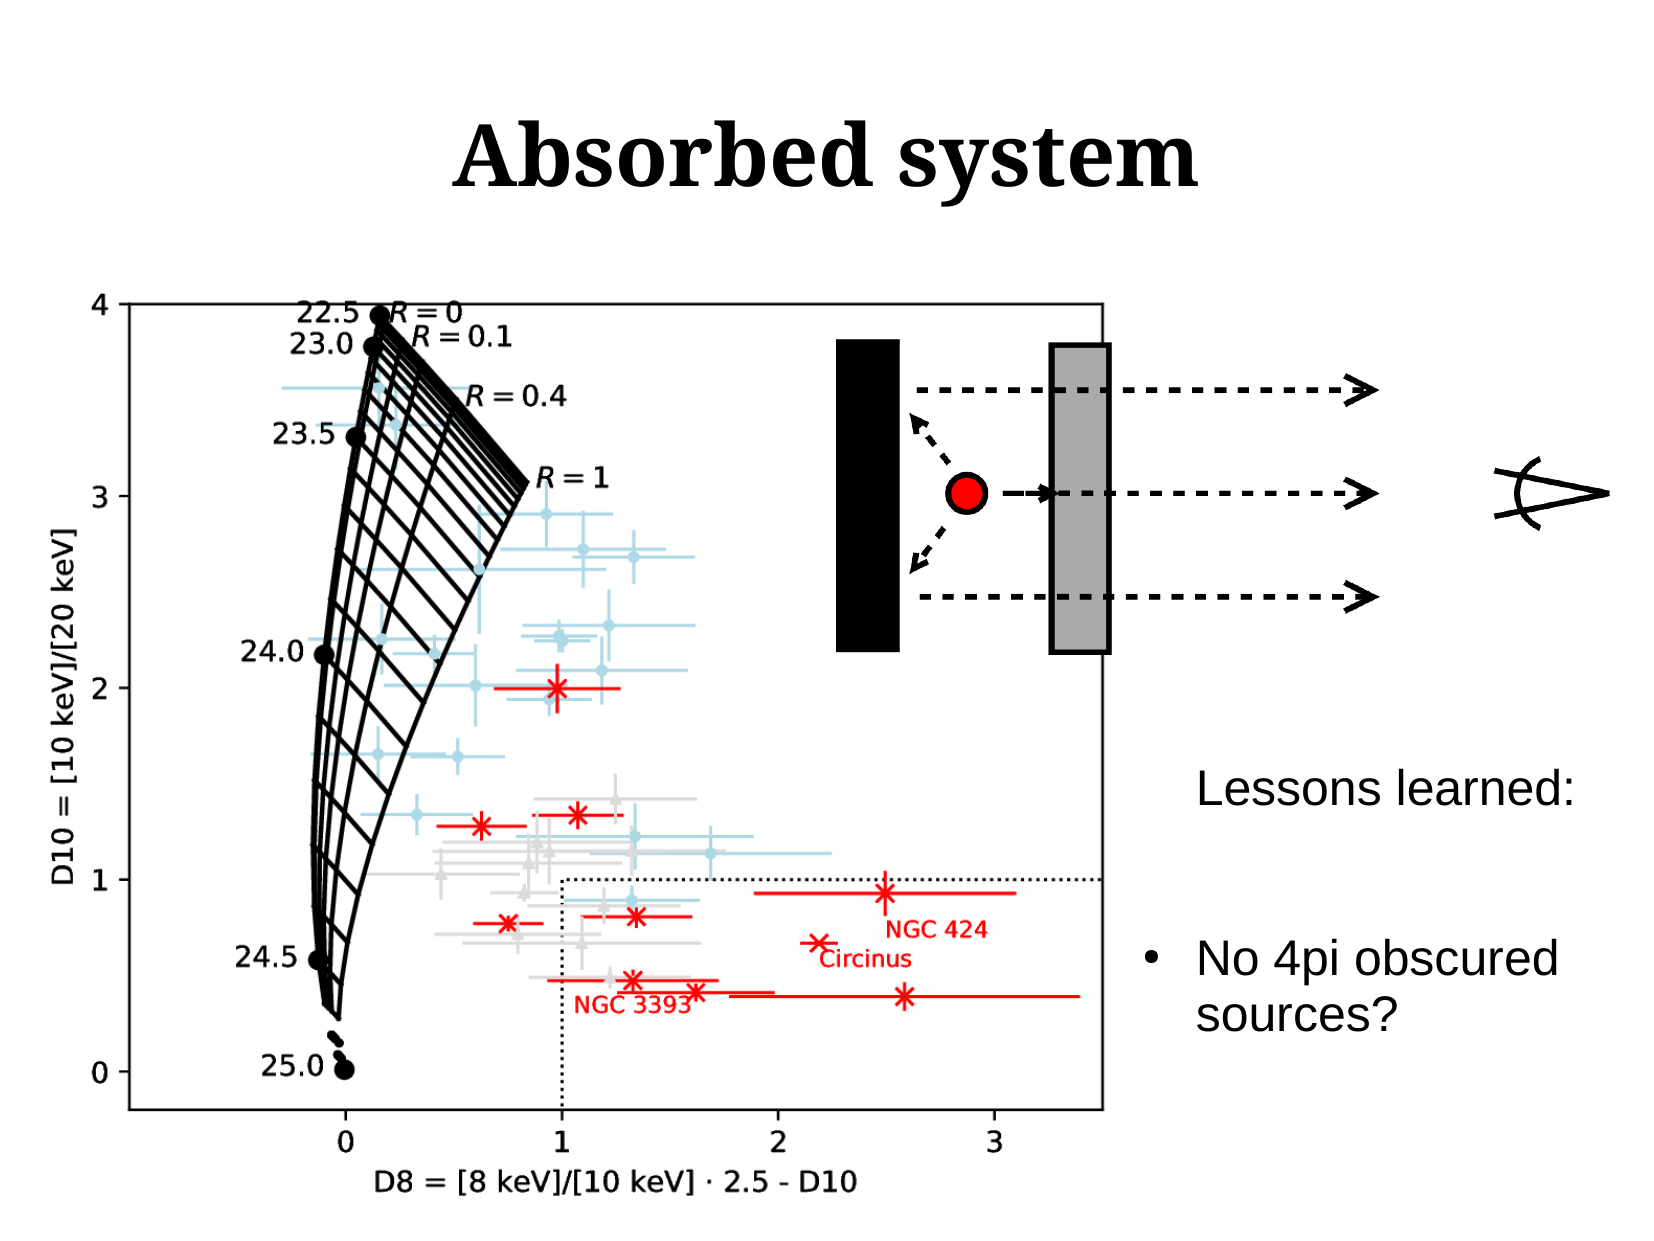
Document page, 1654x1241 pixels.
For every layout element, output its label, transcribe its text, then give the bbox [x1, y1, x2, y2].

picture [30, 272, 1613, 1220]
list Lessons learned: No 4pi obscured sources? [1125, 675, 1613, 1241]
title Absorbed system [82, 49, 1571, 257]
